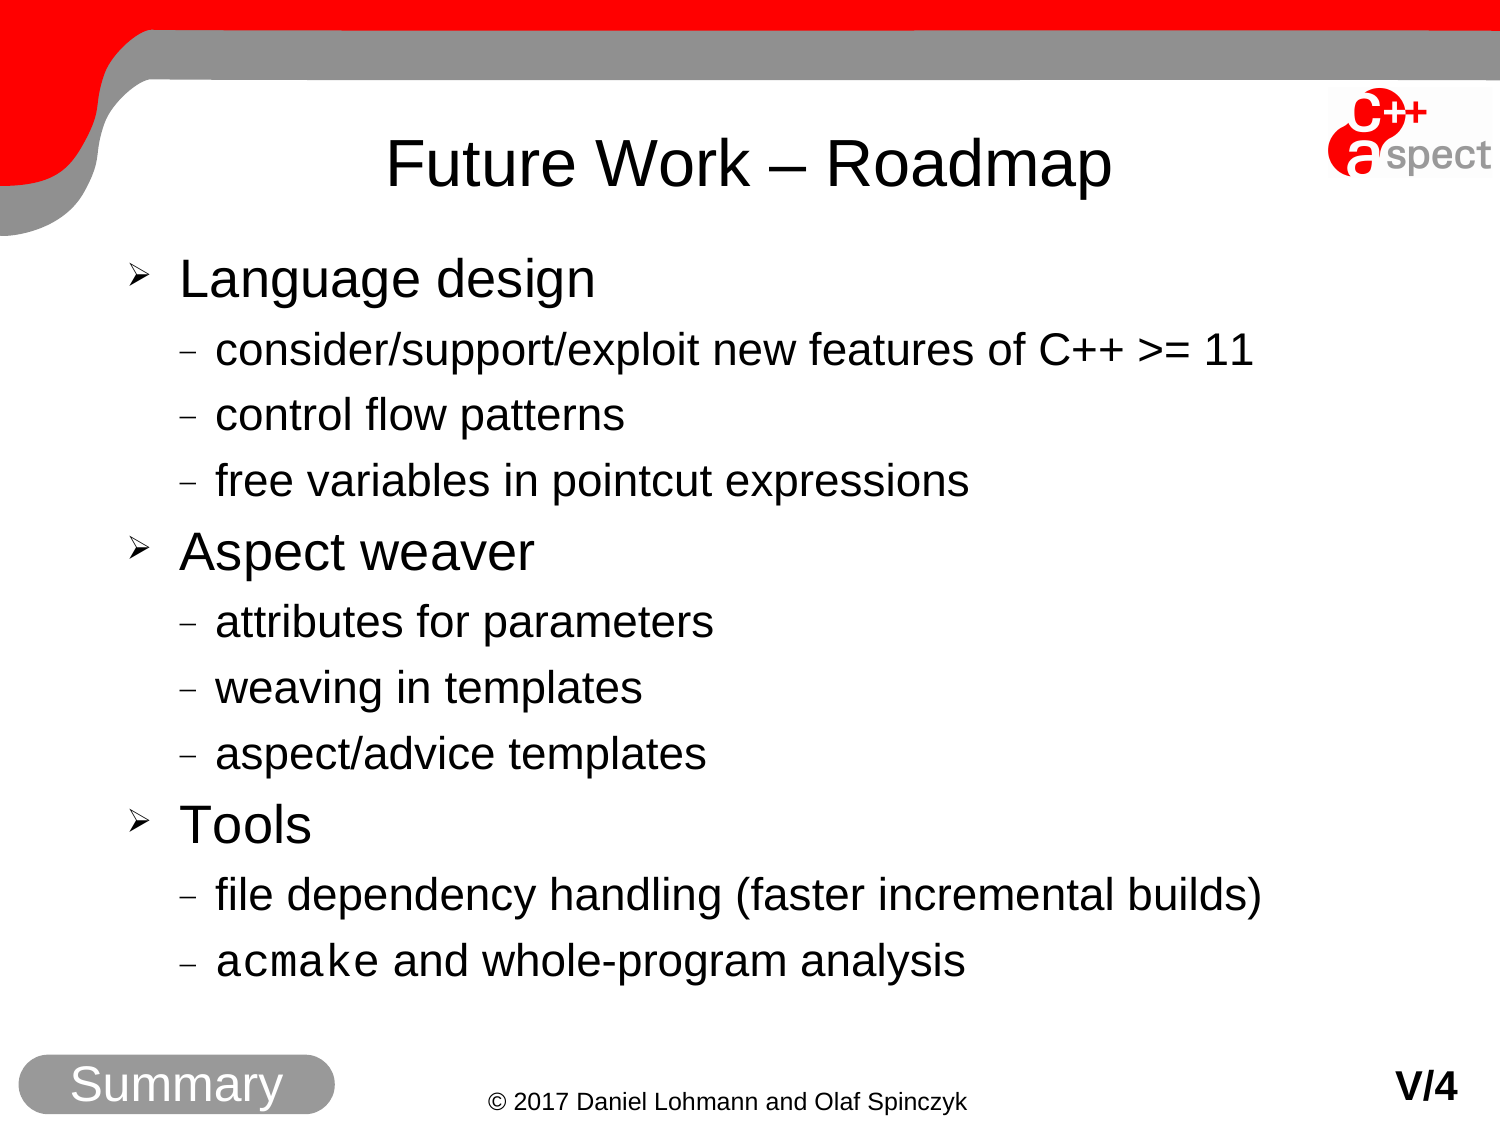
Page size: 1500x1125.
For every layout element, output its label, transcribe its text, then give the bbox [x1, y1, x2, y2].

title Future Work – Roadmap [112, 98, 1388, 223]
list Language design consider/support/exploit new features of C++ >= 11 control flow patterns free variables in pointcut expressions Aspect weaver attributes for parameters weaving in templates aspect/advice templates Tools file dependency handling (faster incremental builds) acmake and whole-program analysis [126, 248, 1459, 1013]
